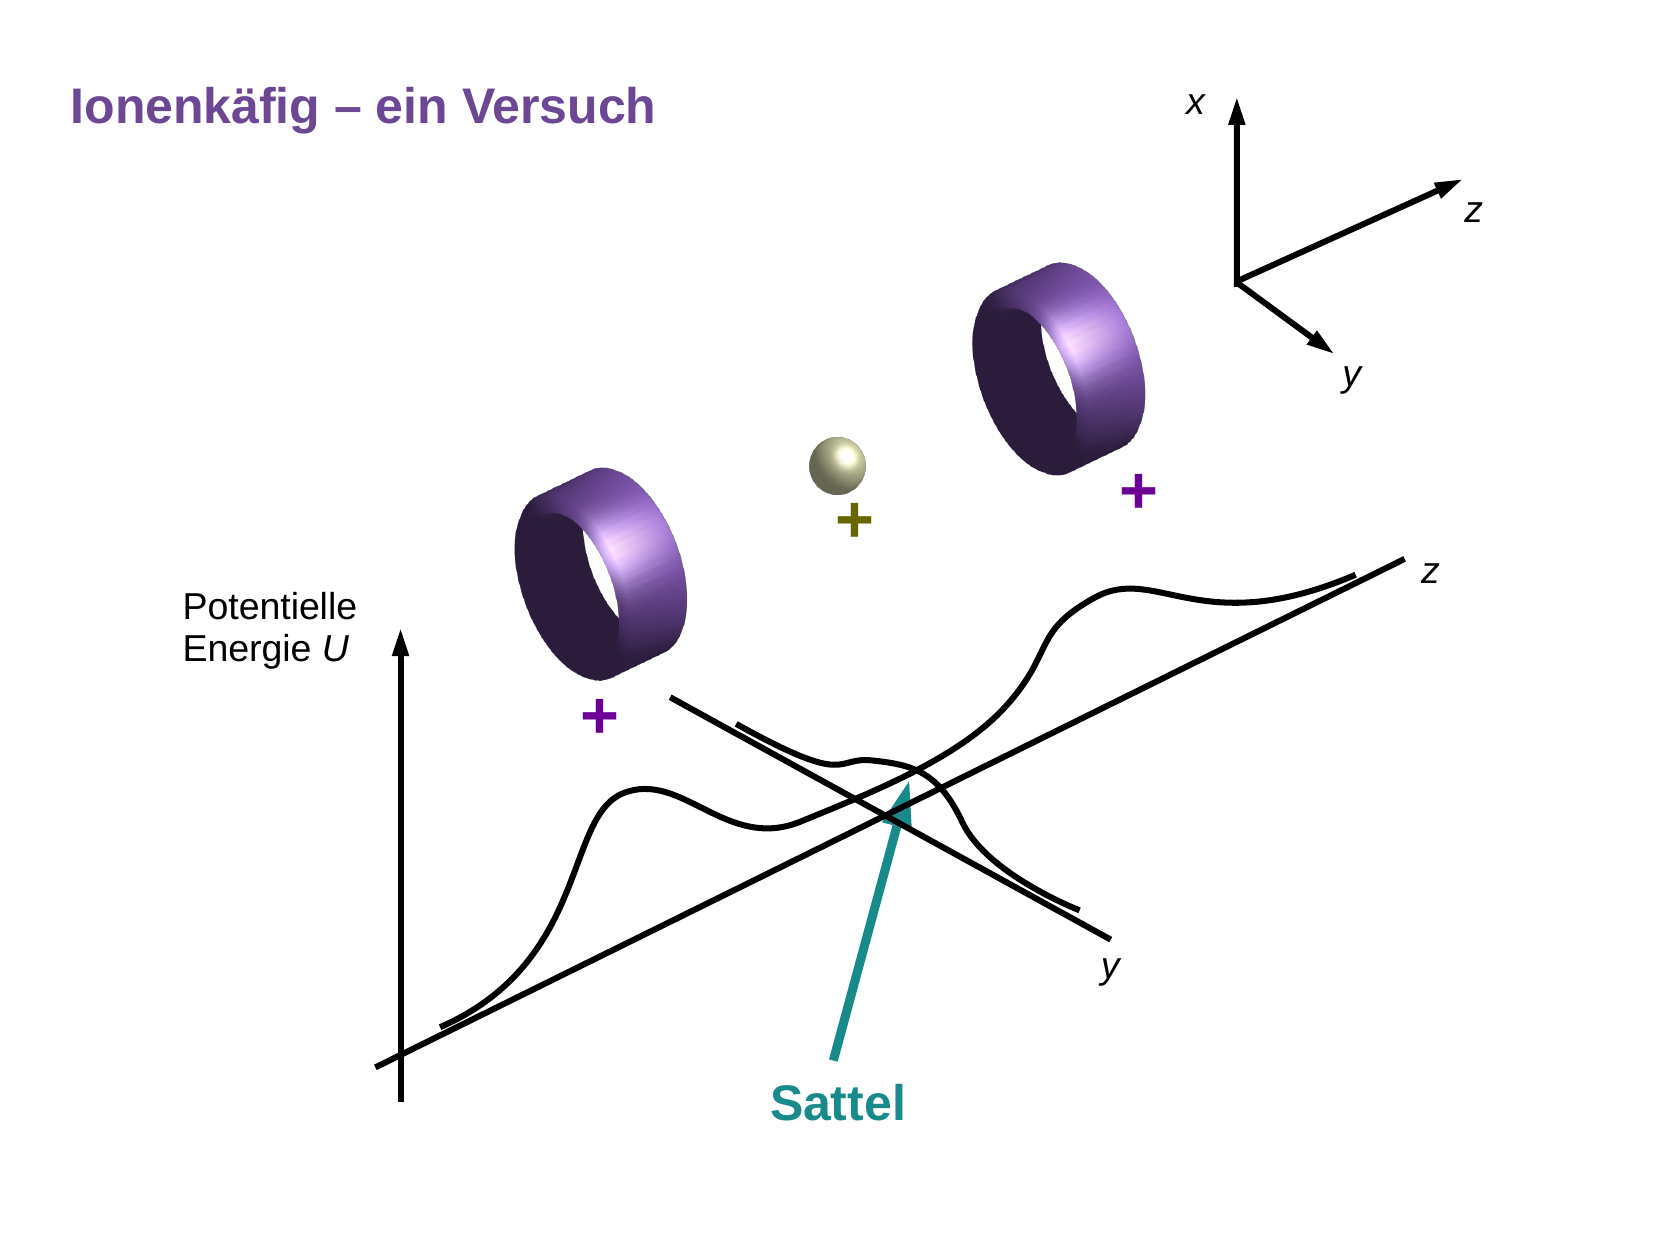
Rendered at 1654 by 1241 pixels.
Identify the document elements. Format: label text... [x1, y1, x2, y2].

text_box Potentielle Energie U [167, 577, 373, 677]
text_box z [1446, 177, 1501, 241]
text_box + [565, 670, 637, 761]
text_box + [821, 474, 890, 564]
text_box y [1086, 937, 1135, 995]
text_box y [1324, 342, 1380, 406]
text_box Ionenkäfig – ein Versuch [55, 70, 1146, 142]
text_box z [1406, 542, 1454, 599]
text_box Sattel [755, 1067, 922, 1139]
text_box x [1168, 70, 1223, 134]
text_box + [1105, 446, 1177, 536]
